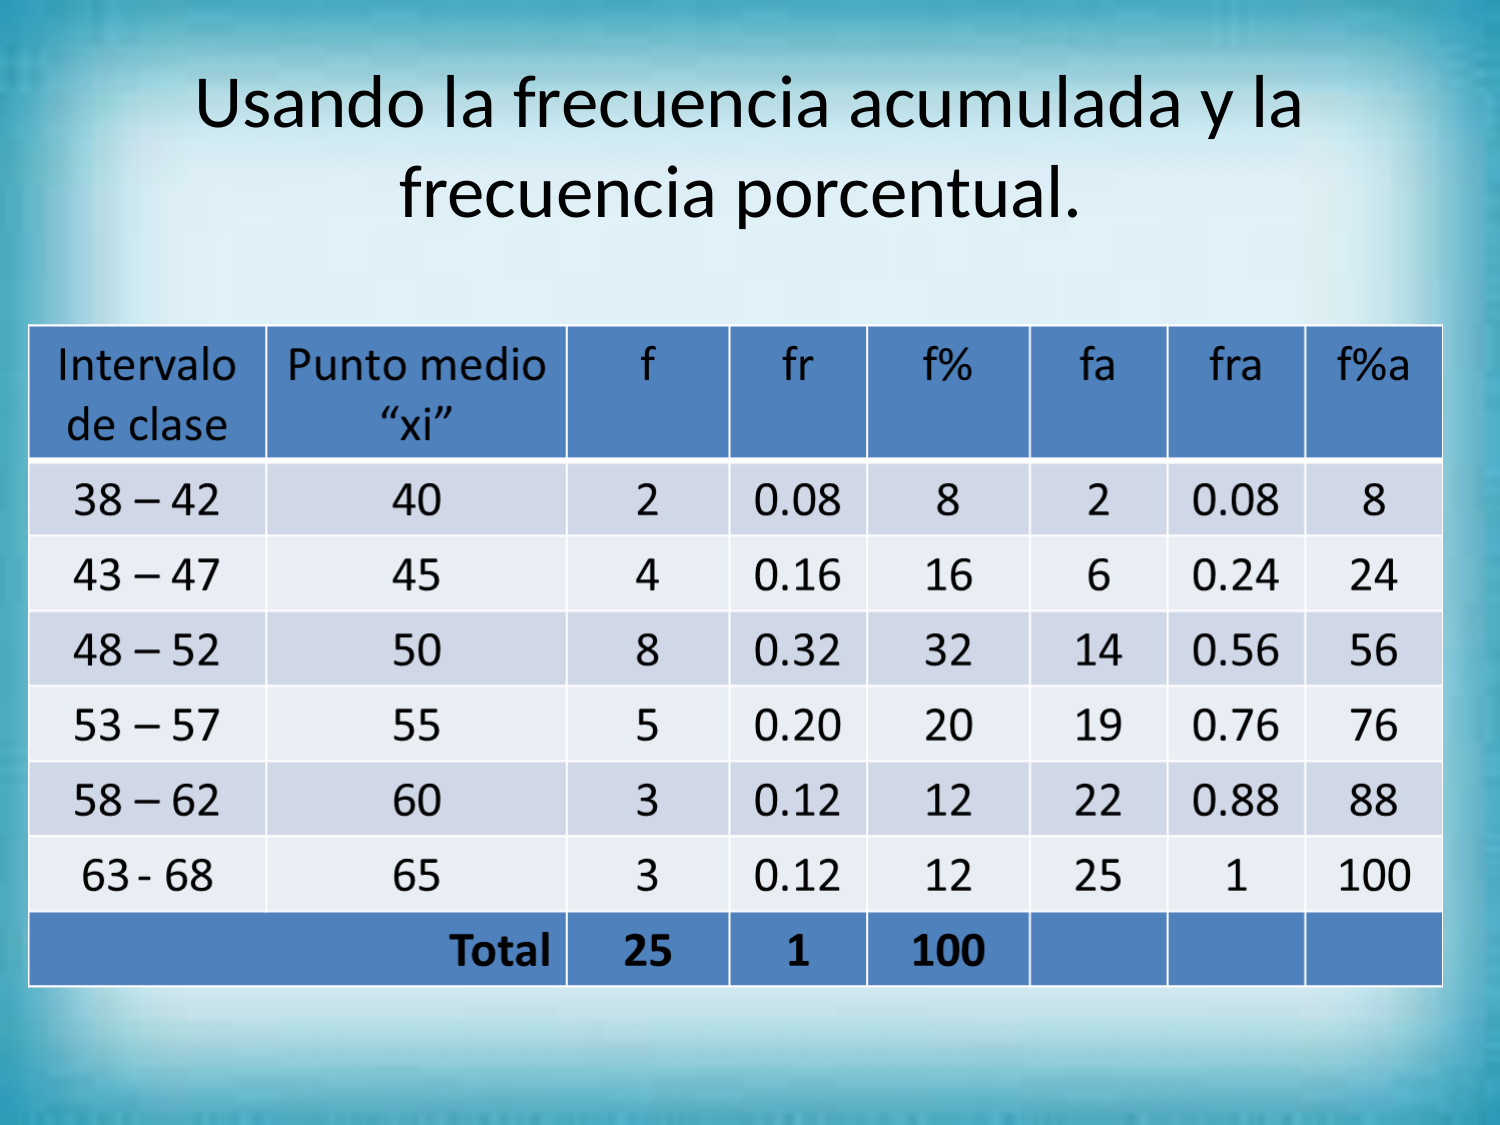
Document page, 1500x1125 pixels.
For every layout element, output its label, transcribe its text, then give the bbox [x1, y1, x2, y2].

picture [0, 0, 1500, 1125]
title Usando la frecuencia acumulada y la frecuencia porcentual. [75, 45, 1426, 233]
